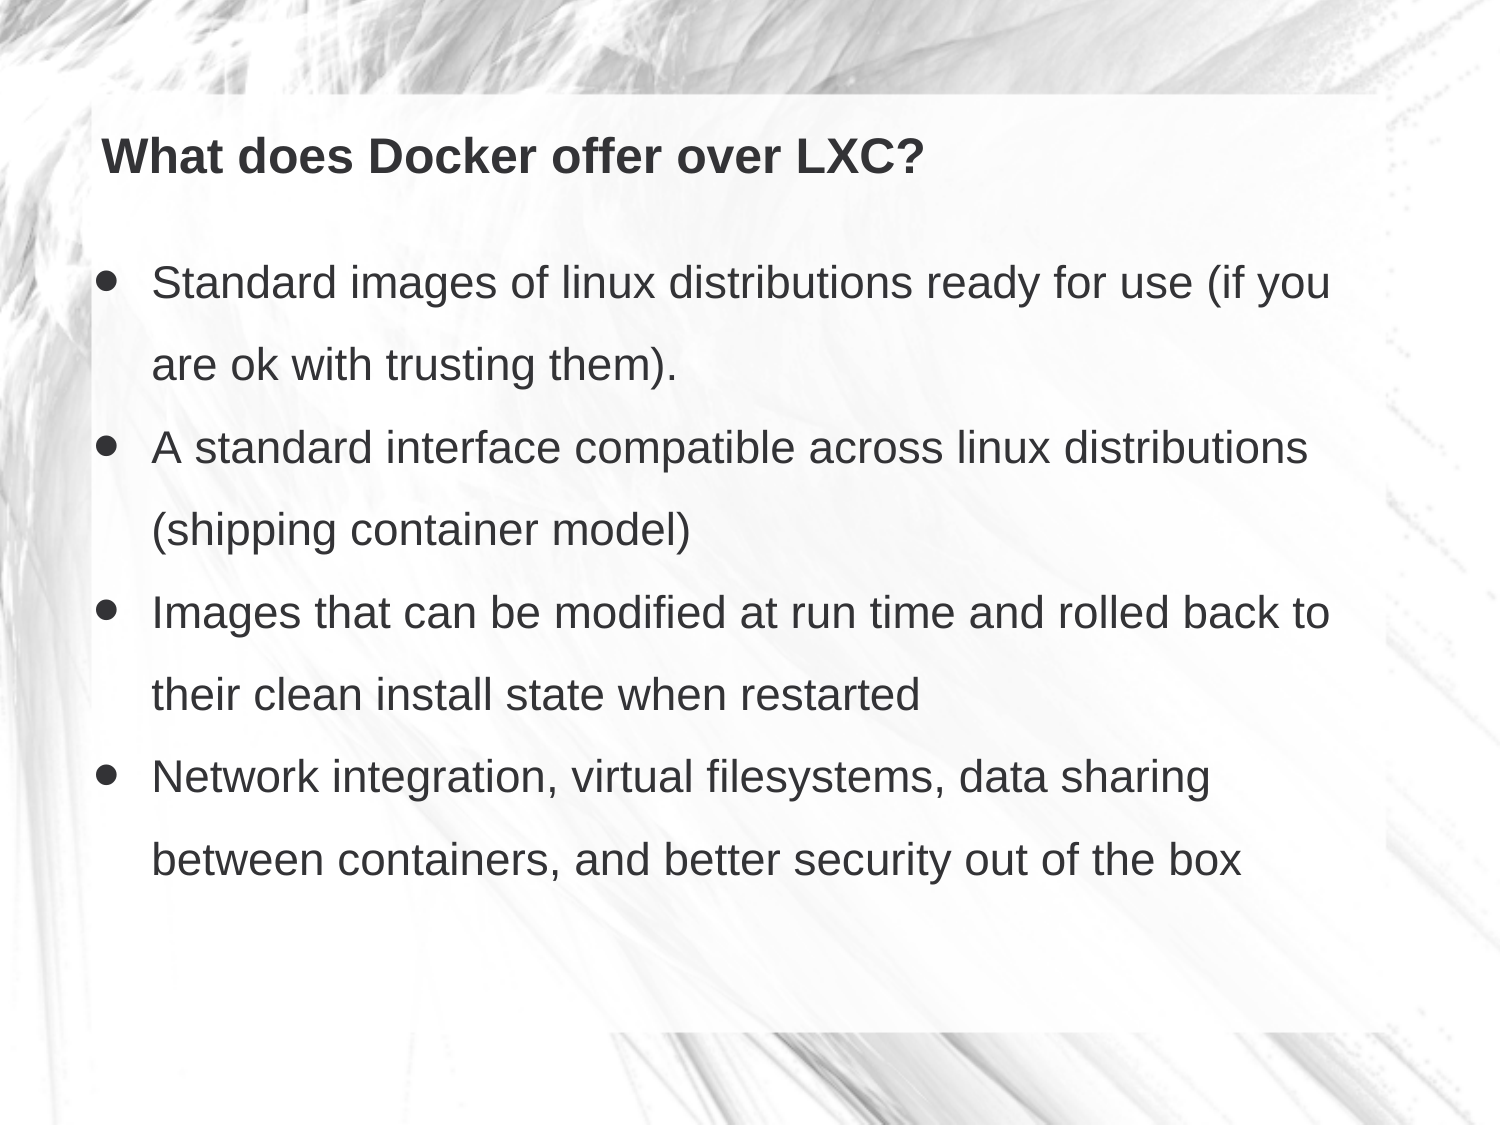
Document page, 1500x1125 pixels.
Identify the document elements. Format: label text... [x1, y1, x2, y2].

list Standard images of linux distributions ready for use (if you are ok with trusting them). A standard interface compatible across linux distributions (shipping container model) Images that can be modified at run time and rolled back to their clean install state when restarted Network integration, virtual filesystems, data sharing between containers, and better security out of the box [61, 210, 1412, 960]
title What does Docker offer over LXC? [61, 108, 1412, 210]
picture [0, 0, 1500, 1125]
